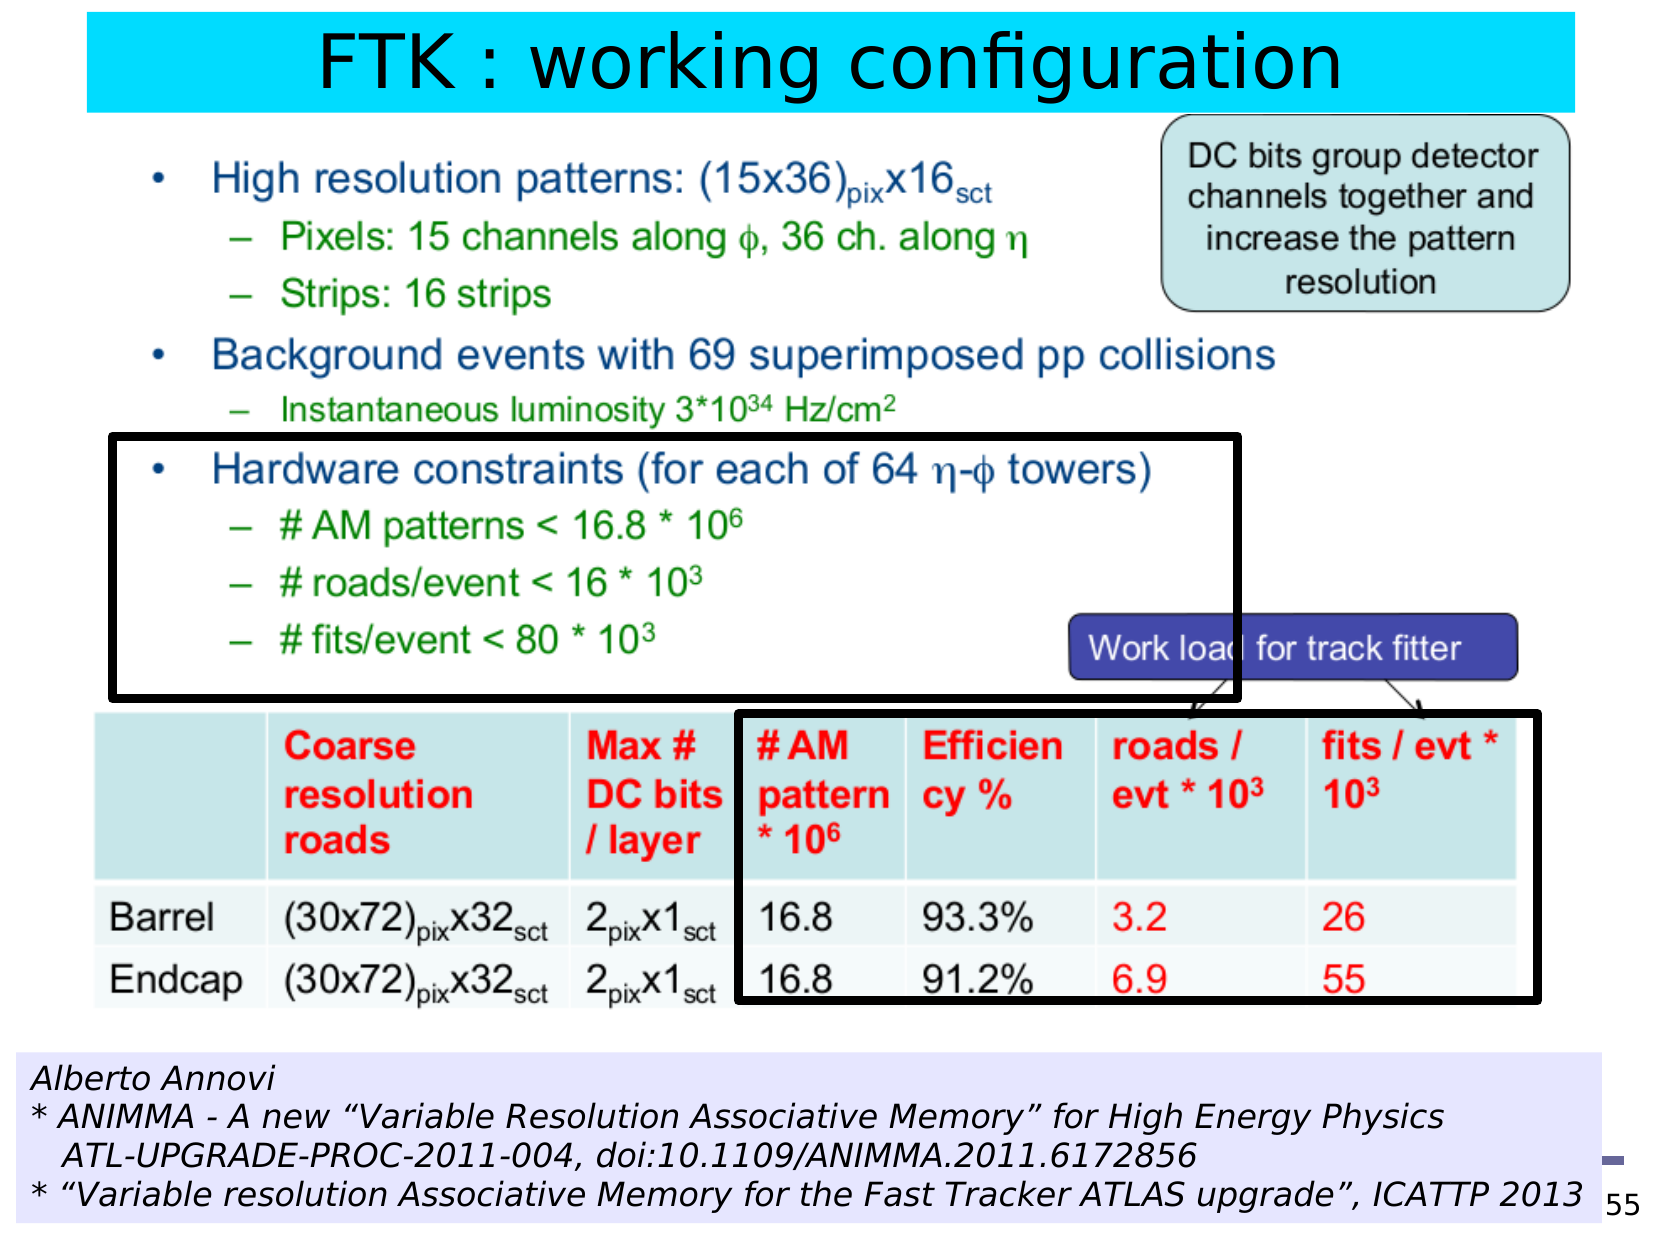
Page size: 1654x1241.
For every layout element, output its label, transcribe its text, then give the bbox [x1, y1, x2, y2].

title FTK : working configuration [86, 11, 1576, 113]
picture [77, 114, 1586, 1015]
text_box Alberto Annovi * ANIMMA - A new “Variable Resolution Associative Memory” for High Energy Physics ATL-UPGRADE-PROC-2011-004, doi:10.1109/ANIMMA.2011.6172856 * “Variable resolution Associative Memory for the Fast Tracker ATLAS upgrade”, ICATTP 2013 [16, 1052, 1593, 1224]
